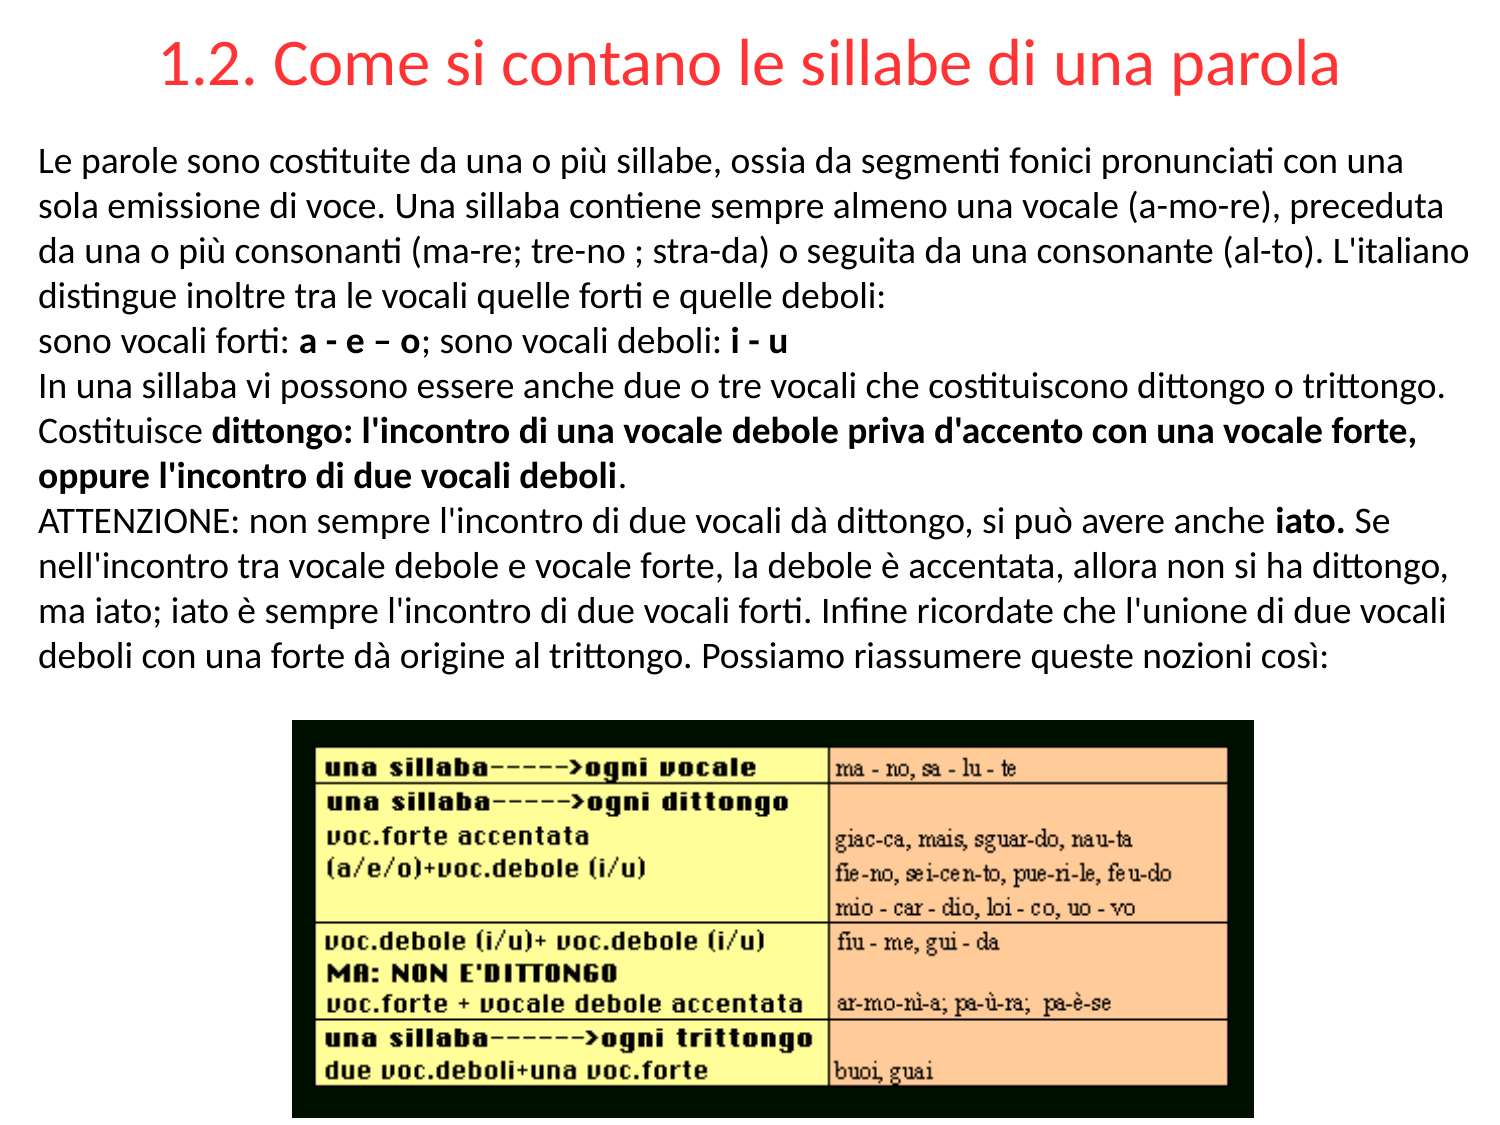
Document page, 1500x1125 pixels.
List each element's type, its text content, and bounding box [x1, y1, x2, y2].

text_box Le parole sono costituite da una o più sillabe, ossia da segmenti fonici pronunciati con una sola emissione di voce. Una sillaba contiene sempre almeno una vocale (a-mo-re), preceduta da una o più consonanti (ma-re; tre-no ; stra-da) o seguita da una consonante (al-to). L'italiano distingue inoltre tra le vocali quelle forti e quelle deboli: sono vocali forti: a - e – o; sono vocali deboli: i - u In una sillaba vi possono essere anche due o tre vocali che costituiscono dittongo o trittongo. Costituisce dittongo: l'incontro di una vocale debole priva d'accento con una vocale forte, oppure l'incontro di due vocali deboli. ATTENZIONE: non sempre l'incontro di due vocali dà dittongo, si può avere anche iato. Se nell'incontro tra vocale debole e vocale forte, la debole è accentata, allora non si ha dittongo, ma iato; iato è sempre l'incontro di due vocali forti. Infine ricordate che l'unione di due vocali deboli con una forte dà origine al trittongo. Possiamo riassumere queste nozioni così: [23, 128, 1489, 684]
text_box 1.2. Come si contano le sillabe di una parola [74, 11, 1425, 128]
picture [292, 720, 1254, 1118]
